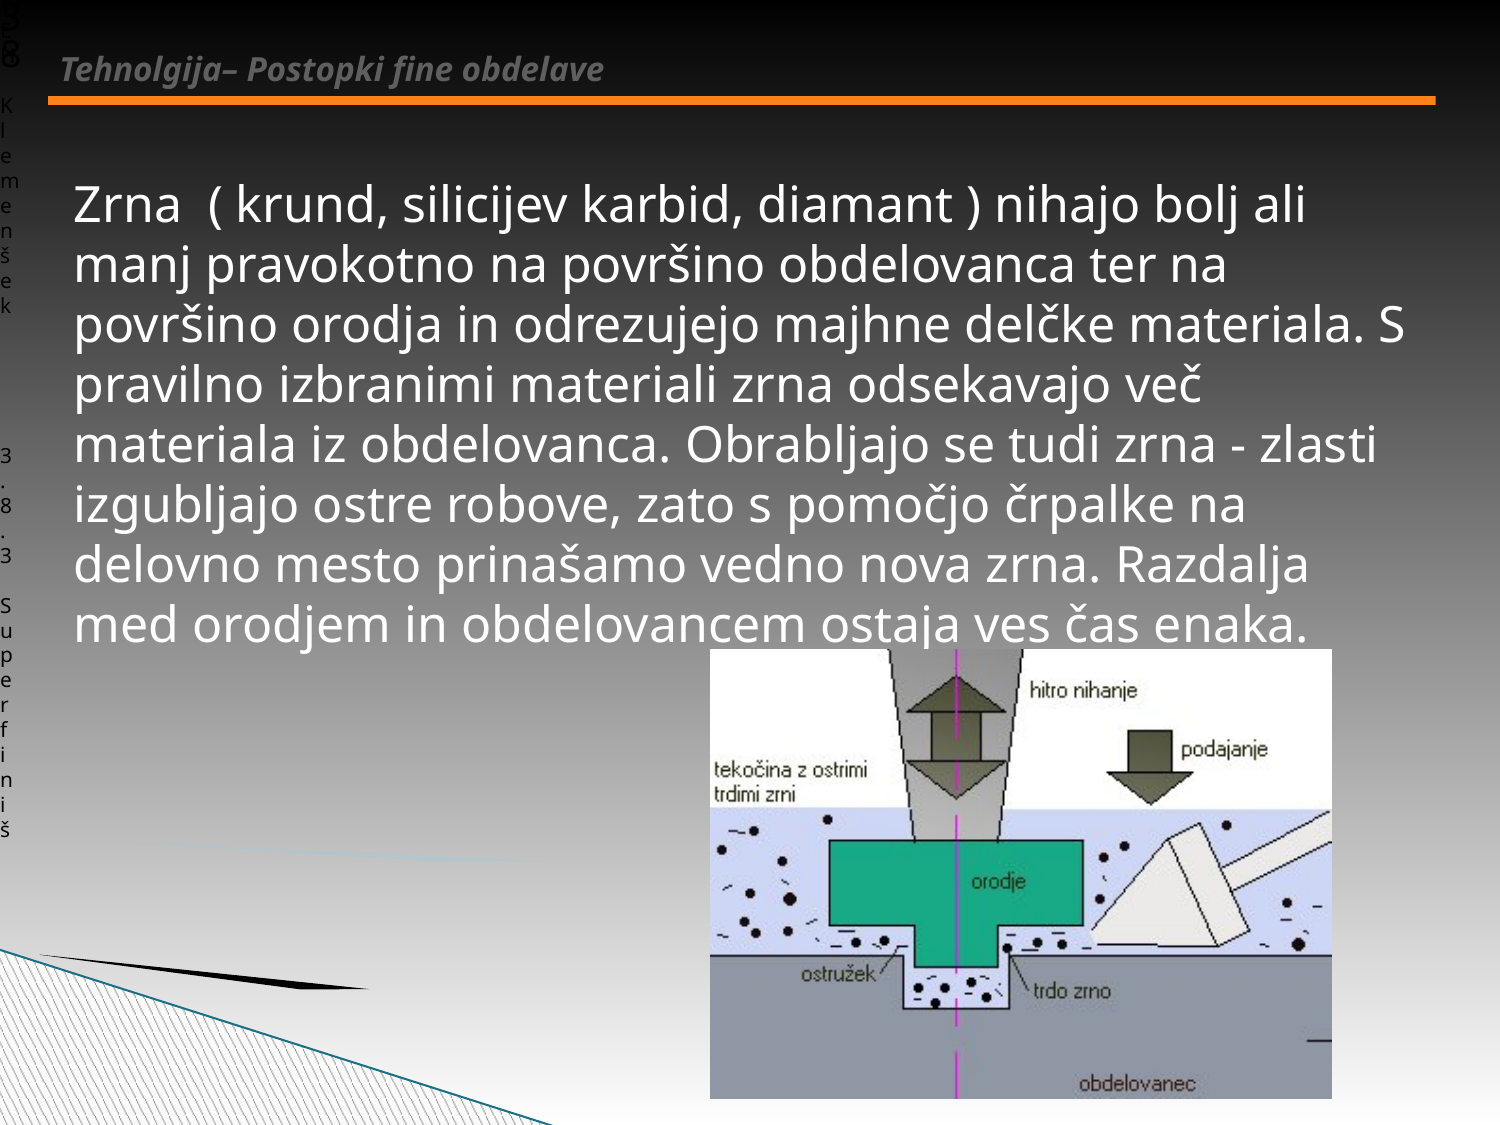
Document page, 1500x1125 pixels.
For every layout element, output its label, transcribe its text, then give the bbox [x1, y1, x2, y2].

picture [710, 649, 1332, 1099]
picture [0, 952, 543, 1125]
text_box Zrna ( krund, silicijev karbid, diamant ) nihajo bolj ali manj pravokotno na površino obdelovanca ter na površino orodja in odrezujejo majhne delčke materiala. S pravilno izbranimi materiali zrna odsekavajo več materiala iz obdelovanca. Obrabljajo se tudi zrna - zlasti izgubljajo ostre robove, zato s pomočjo črpalke na delovno mesto prinašamo vedno nova zrna. Razdalja med orodjem in obdelovancem ostaja ves čas enaka. [59, 164, 1434, 720]
